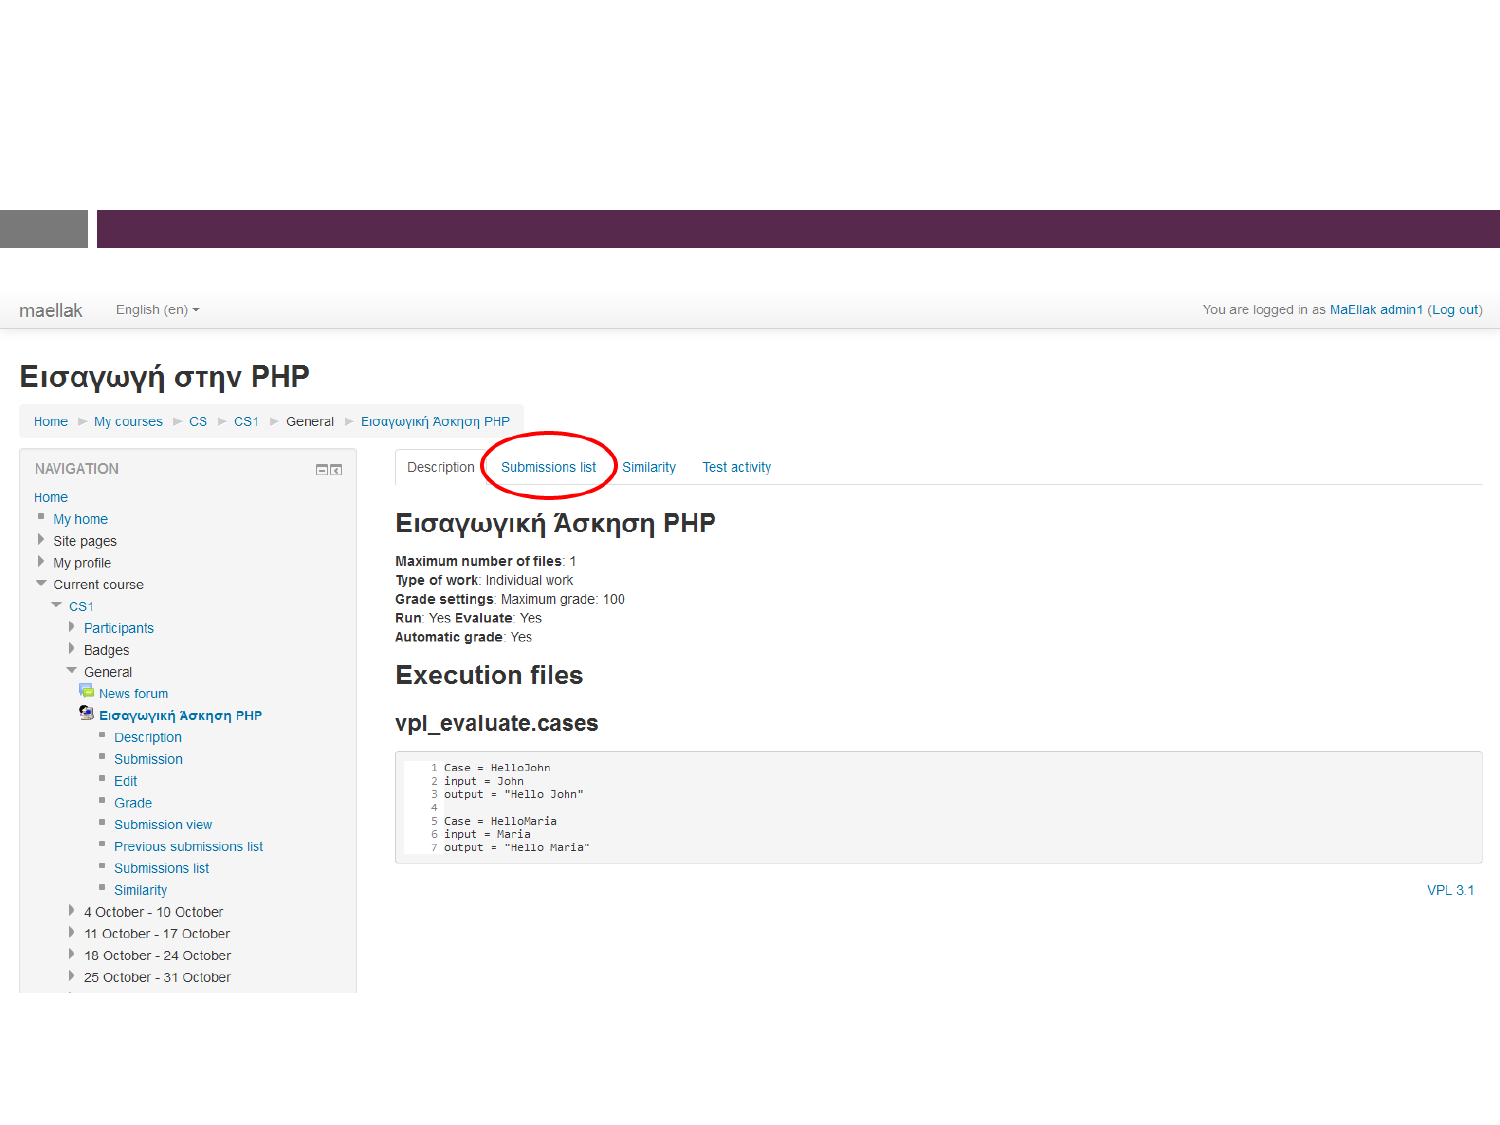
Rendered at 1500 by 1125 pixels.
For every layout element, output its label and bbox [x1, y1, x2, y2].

picture [0, 290, 1500, 994]
